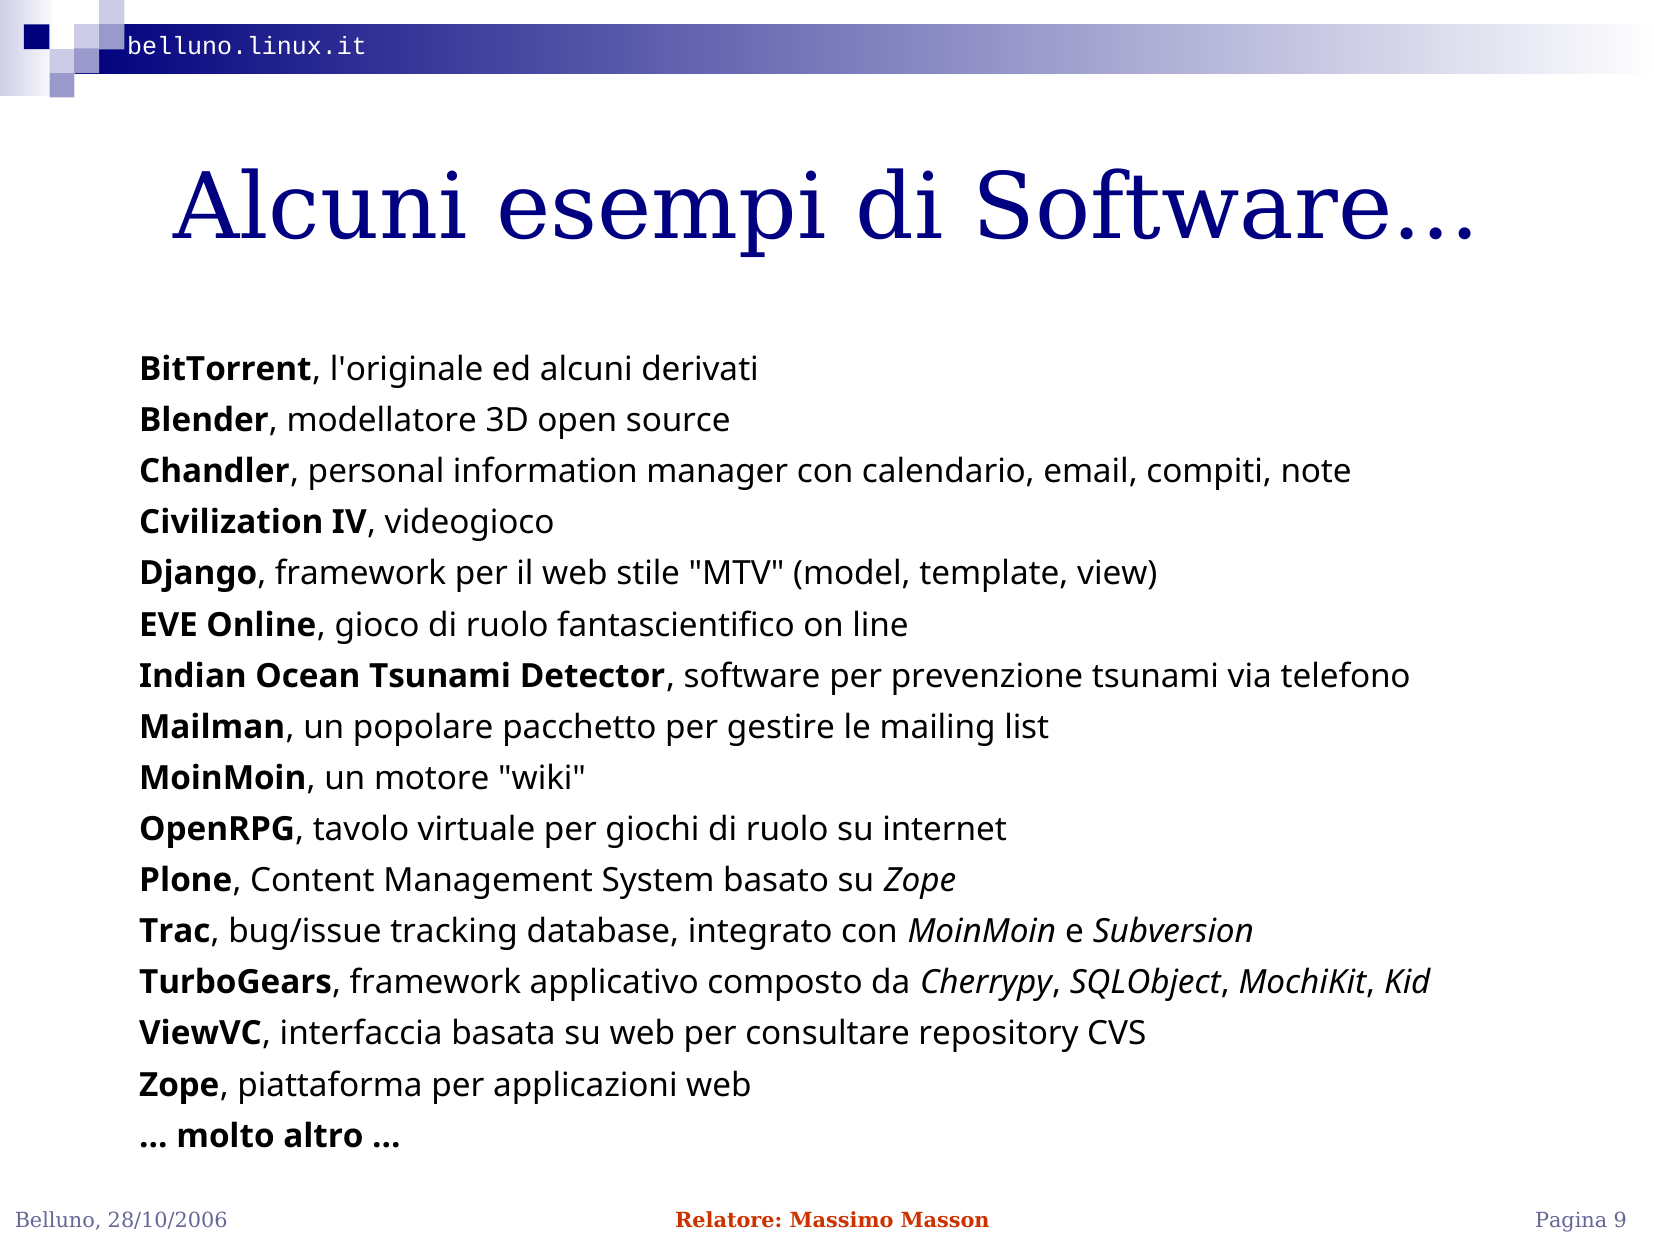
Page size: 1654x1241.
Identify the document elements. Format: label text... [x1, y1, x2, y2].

list BitTorrent, l'originale ed alcuni derivati Blender, modellatore 3D open source Chandler, personal information manager con calendario, email, compiti, note Civilization IV, videogioco Django, framework per il web stile "MTV" (model, template, view) EVE Online, gioco di ruolo fantascientifico on line Indian Ocean Tsunami Detector, software per prevenzione tsunami via telefono Mailman, un popolare pacchetto per gestire le mailing list MoinMoin, un motore "wiki" OpenRPG, tavolo virtuale per giochi di ruolo su internet Plone, Content Management System basato su Zope Trac, bug/issue tracking database, integrato con MoinMoin e Subversion TurboGears, framework applicativo composto da Cherrypy, SQLObject, MochiKit, Kid ViewVC, interfaccia basata su web per consultare repository CVS Zope, piattaforma per applicazioni web ... molto altro ... [121, 344, 1534, 1127]
title Alcuni esempi di Software... [121, 102, 1534, 311]
